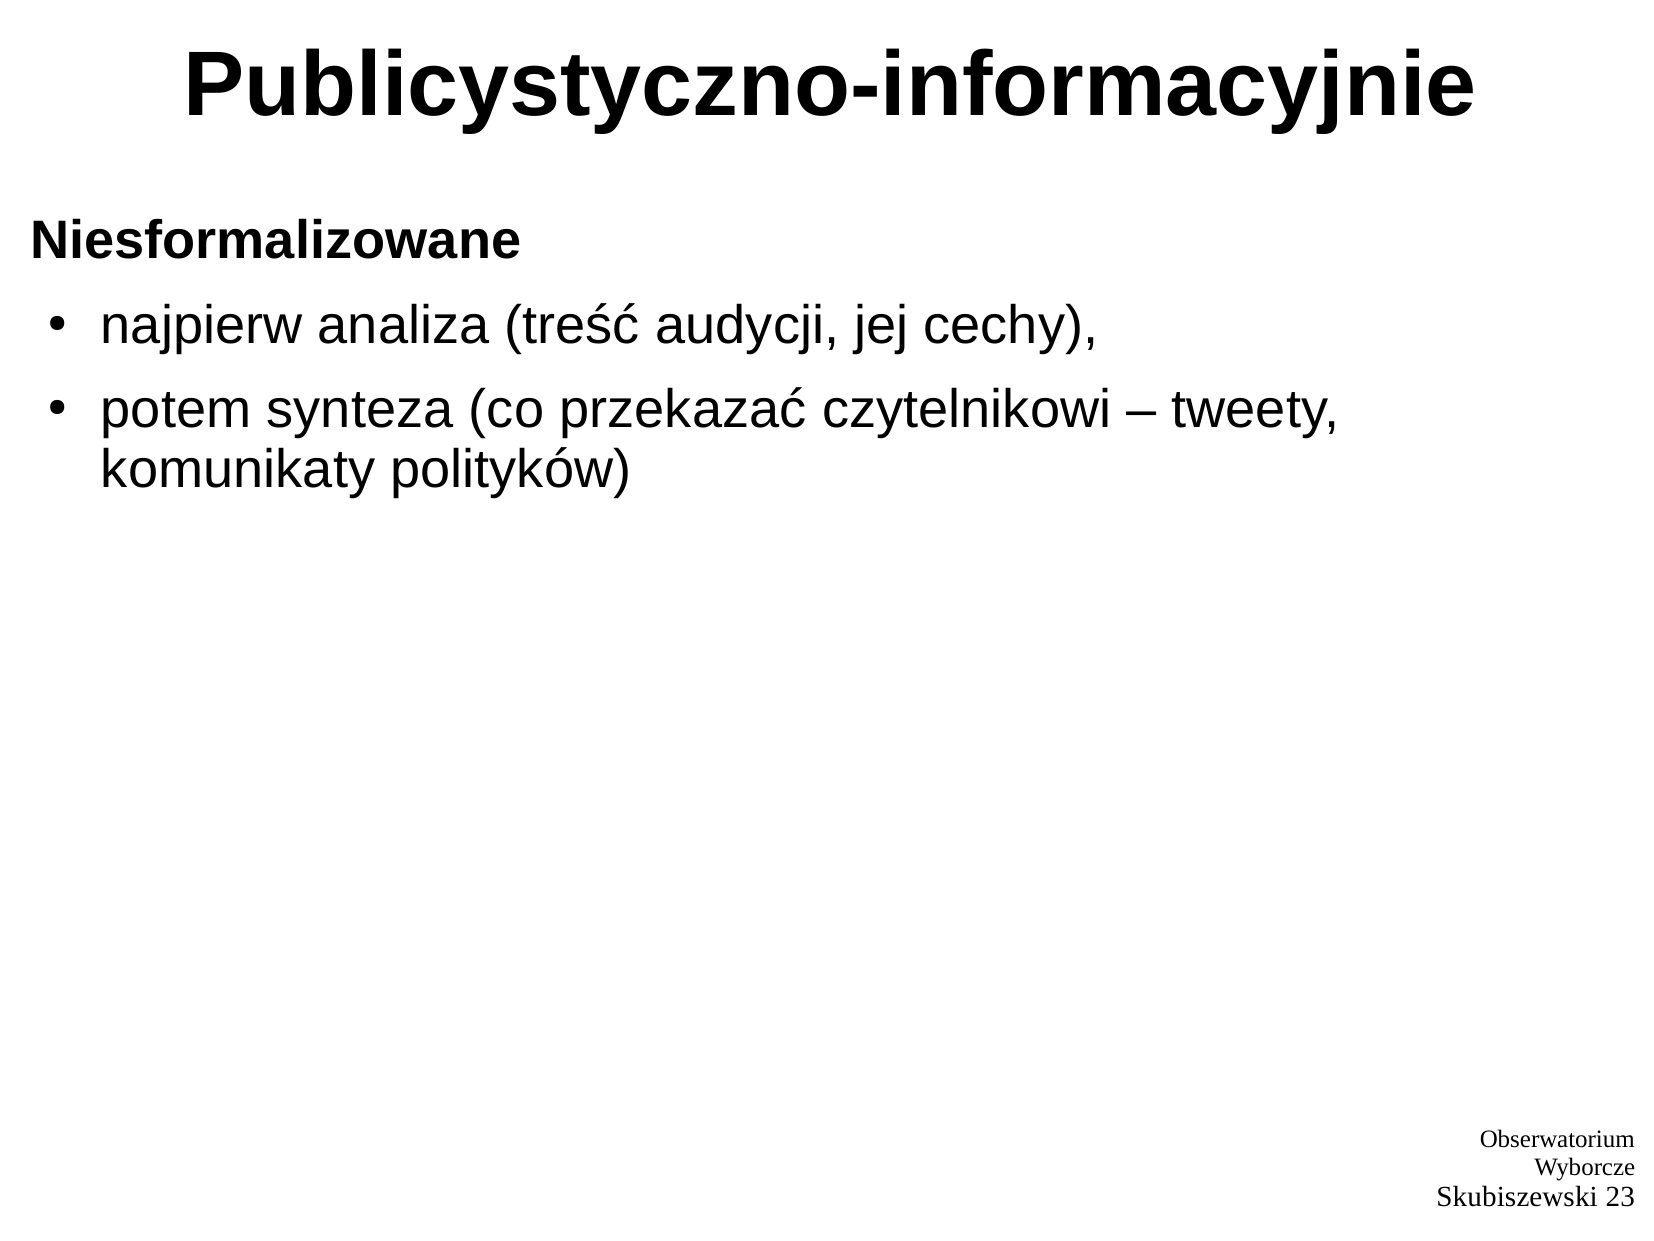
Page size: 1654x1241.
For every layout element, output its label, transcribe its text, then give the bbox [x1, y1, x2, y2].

title Publicystyczno-informacyjnie [86, 32, 1576, 151]
list Niesformalizowane najpierw analiza (treść audycji, jej cechy), potem synteza (co przekazać czytelnikowi – tweety, komunikaty polityków) [30, 210, 1621, 1186]
